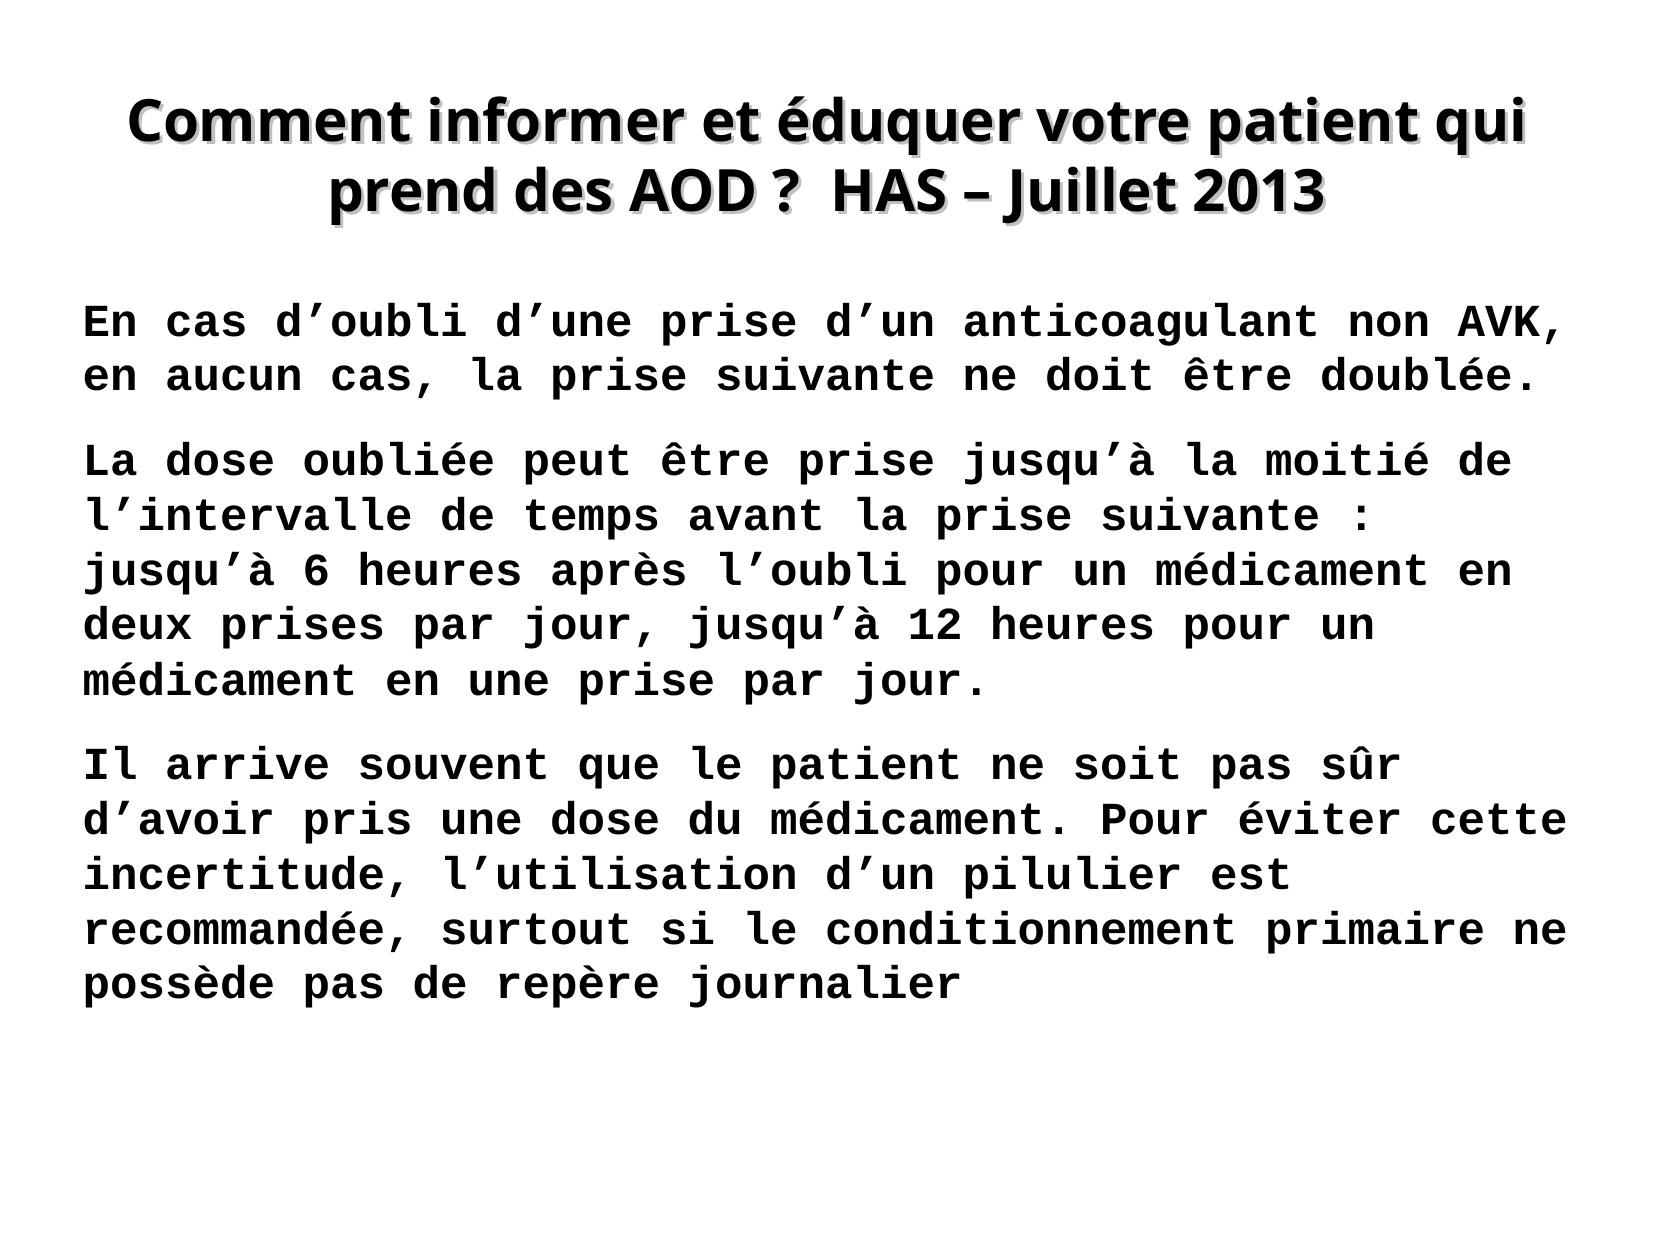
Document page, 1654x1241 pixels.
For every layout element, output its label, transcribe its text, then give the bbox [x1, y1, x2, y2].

list En cas d’oubli d’une prise d’un anticoagulant non AVK, en aucun cas, la prise suivante ne doit être doublée. La dose oubliée peut être prise jusqu’à la moitié de l’intervalle de temps avant la prise suivante : jusqu’à 6 heures après l’oubli pour un médicament en deux prises par jour, jusqu’à 12 heures pour un médicament en une prise par jour. Il arrive souvent que le patient ne soit pas sûr d’avoir pris une dose du médicament. Pour éviter cette incertitude, l’utilisation d’un pilulier est recommandée, surtout si le conditionnement primaire ne possède pas de repère journalier [82, 290, 1571, 1010]
title Comment informer et éduquer votre patient qui prend des AOD ? HAS – Juillet 2013 [82, 49, 1571, 257]
